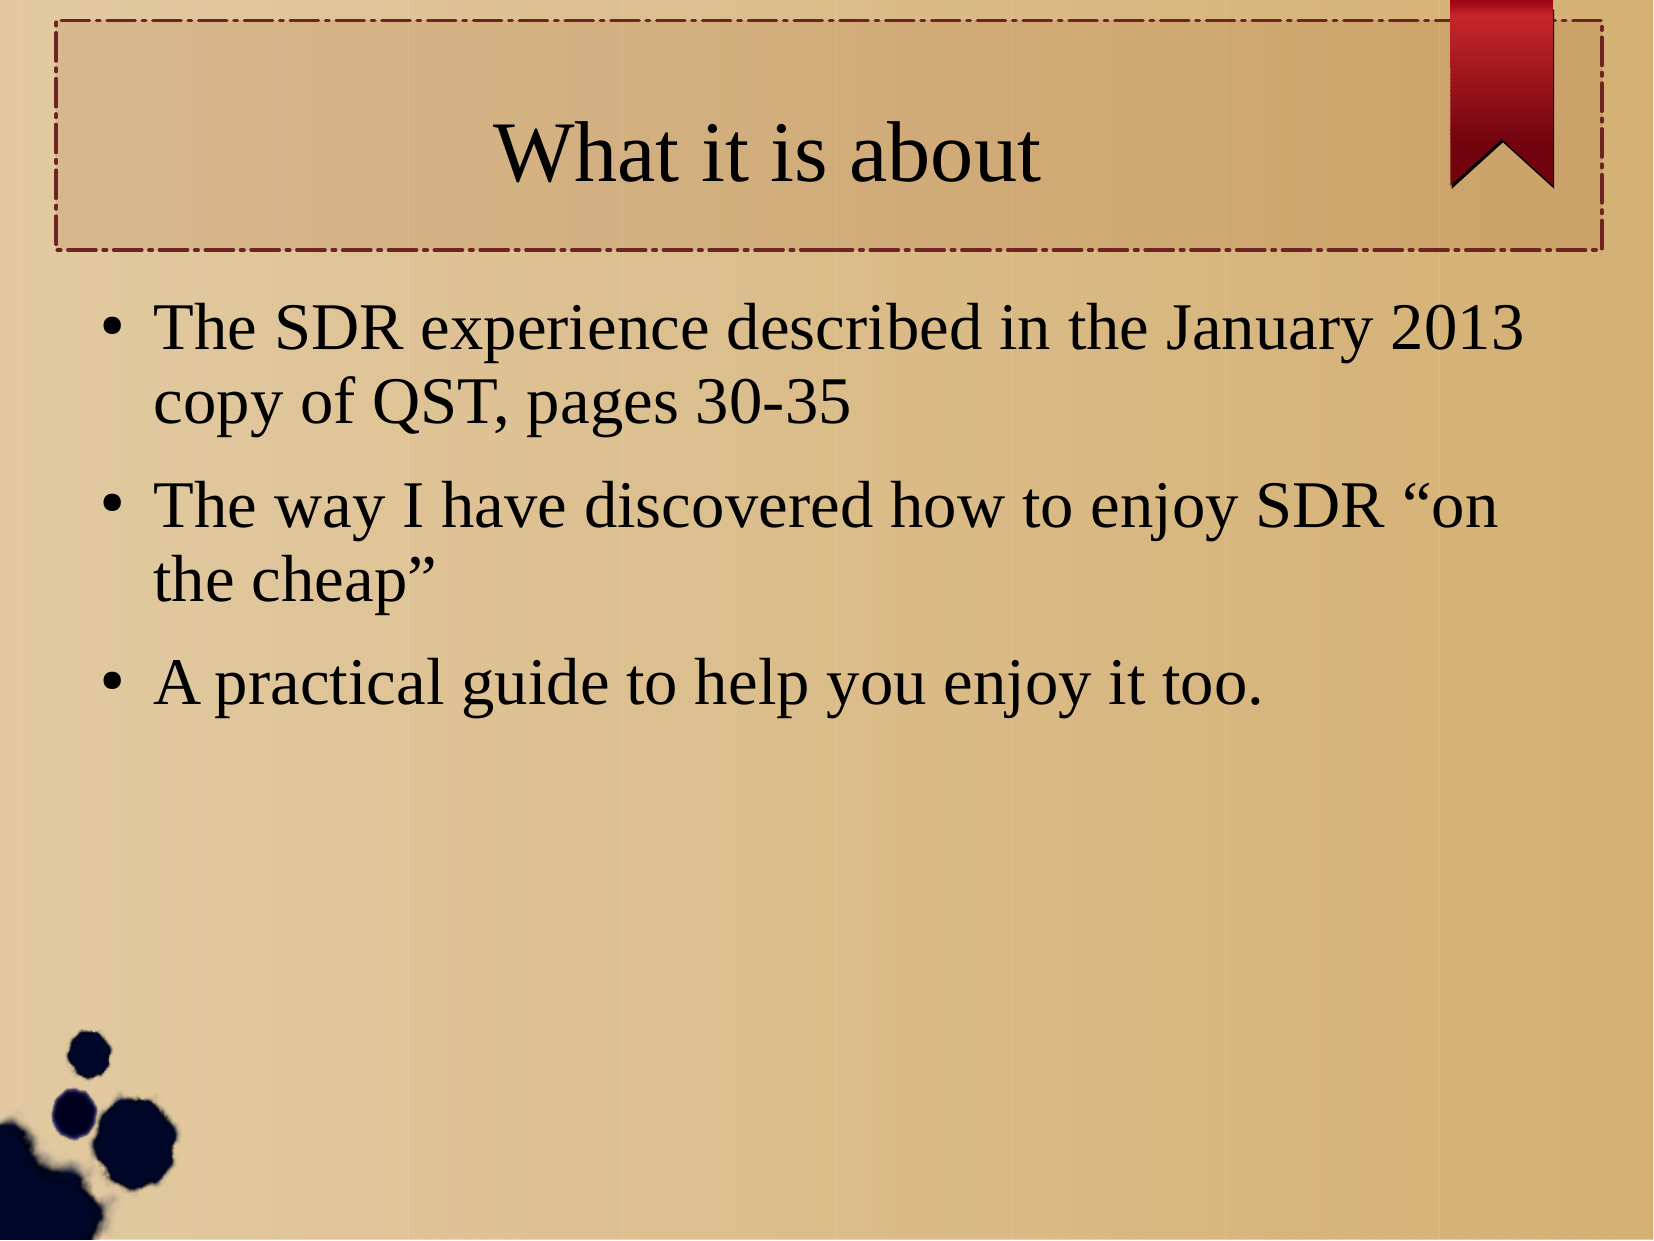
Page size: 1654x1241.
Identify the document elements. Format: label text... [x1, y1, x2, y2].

title What it is about [82, 49, 1453, 257]
list The SDR experience described in the January 2013 copy of QST, pages 30-35 The way I have discovered how to enjoy SDR “on the cheap” A practical guide to help you enjoy it too. [82, 290, 1538, 1010]
